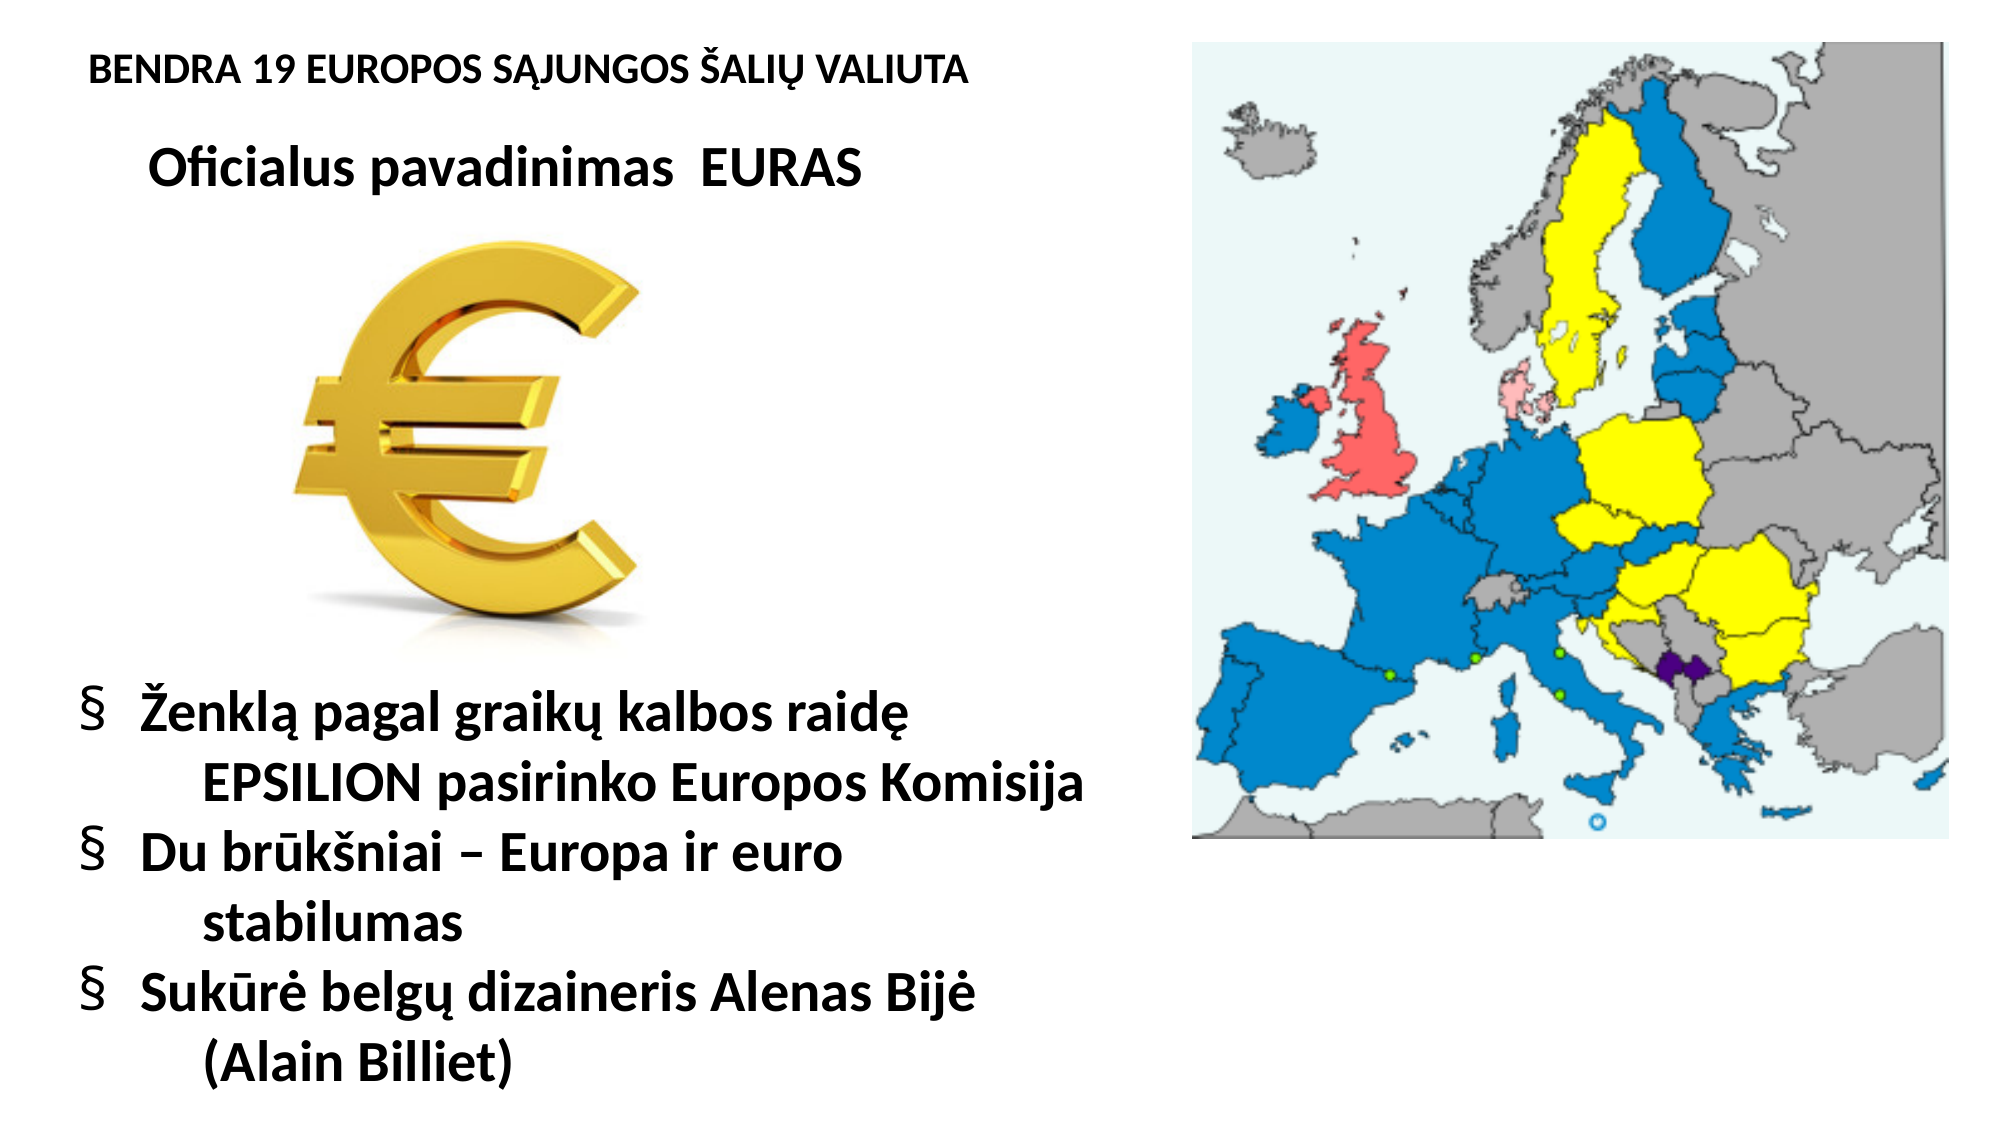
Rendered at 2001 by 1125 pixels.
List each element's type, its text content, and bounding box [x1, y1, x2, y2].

picture [244, 201, 693, 665]
title BENDRA 19 EUROPOS SĄJUNGOS ŠALIŲ VALIUTA [73, 37, 1750, 129]
text_box Ženklą pagal graikų kalbos raidę EPSILION pasirinko Europos Komisija Du brūkšniai – Europa ir euro stabilumas Sukūrė belgų dizaineris Alenas Bijė (Alain Billiet) [63, 665, 1133, 1100]
list Oficialus pavadinimas EURAS [99, 128, 912, 665]
picture [1192, 42, 1949, 839]
